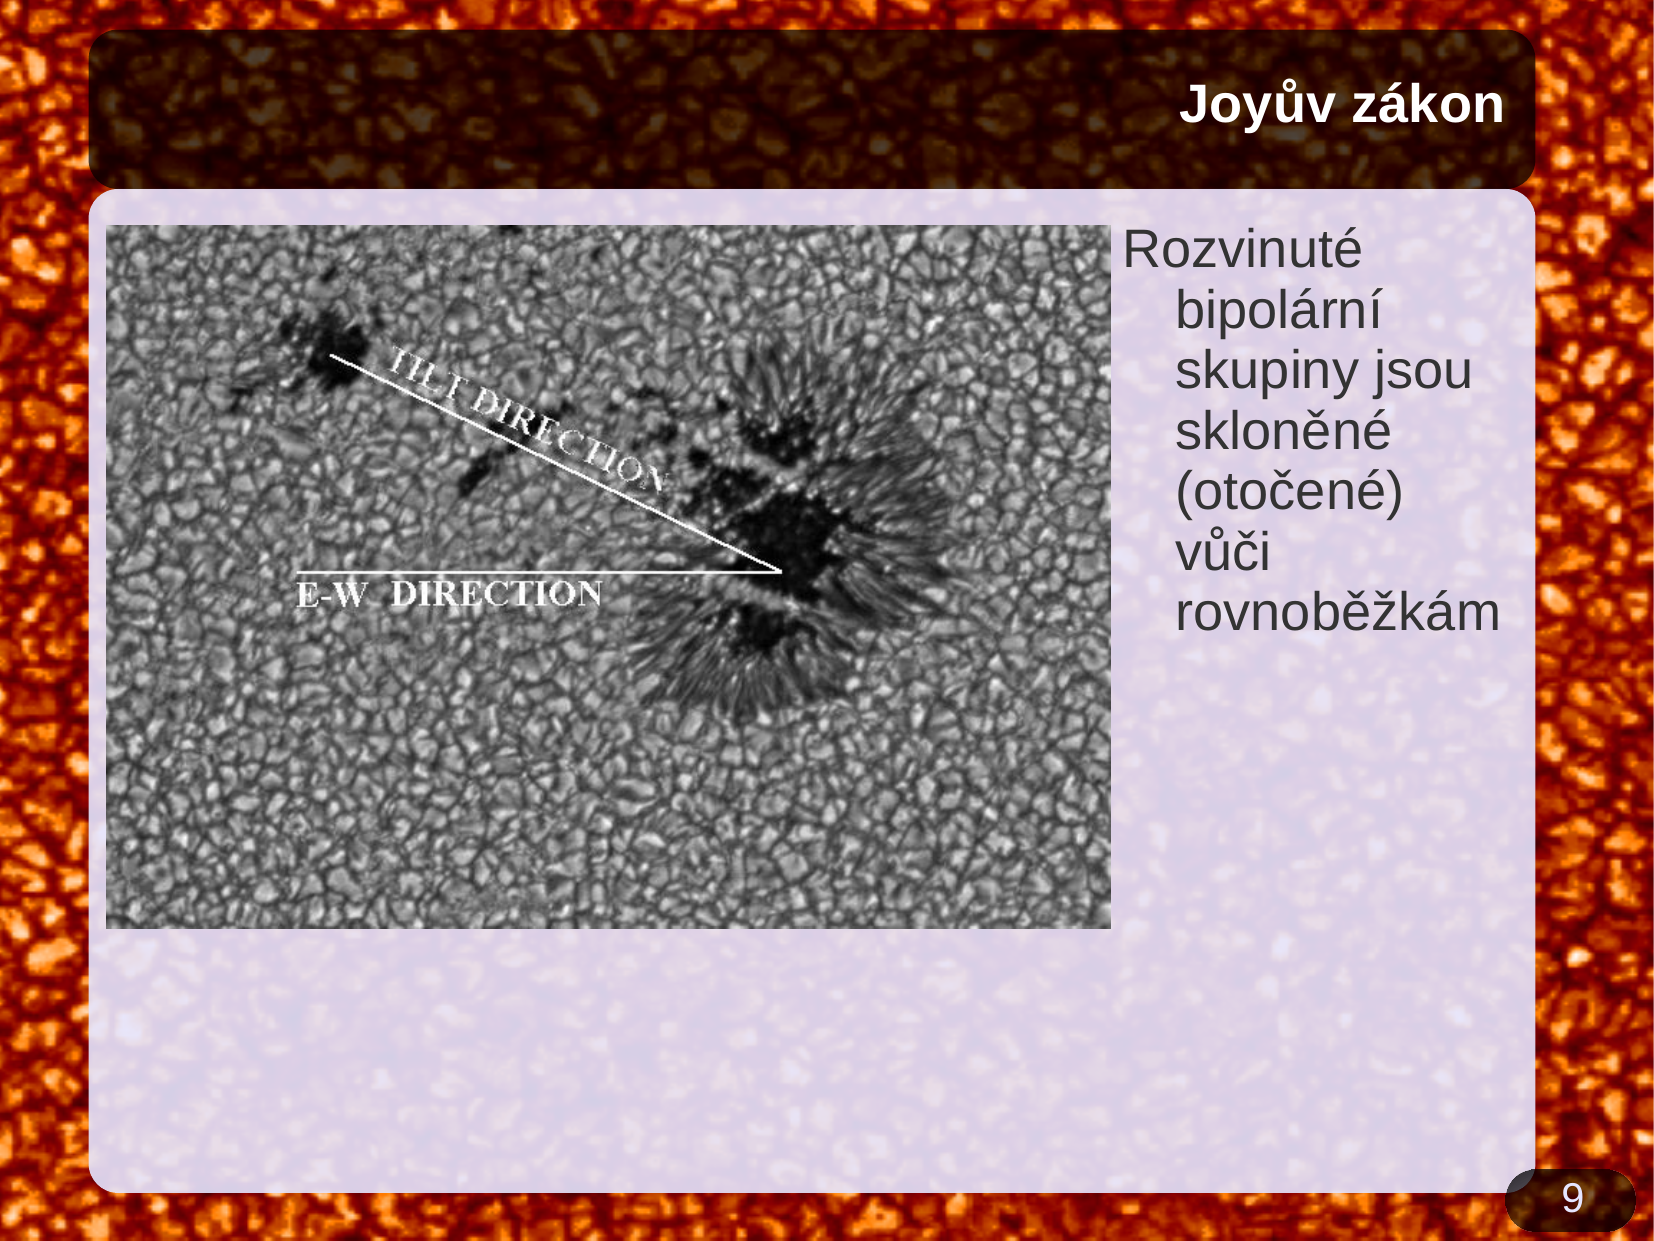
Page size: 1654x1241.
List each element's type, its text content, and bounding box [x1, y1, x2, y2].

list Rozvinuté bipolární skupiny jsou skloněné (otočené) vůči rovnoběžkám [1122, 218, 1506, 1164]
picture [0, 0, 1654, 1241]
title Joyův zákon [118, 59, 1506, 148]
